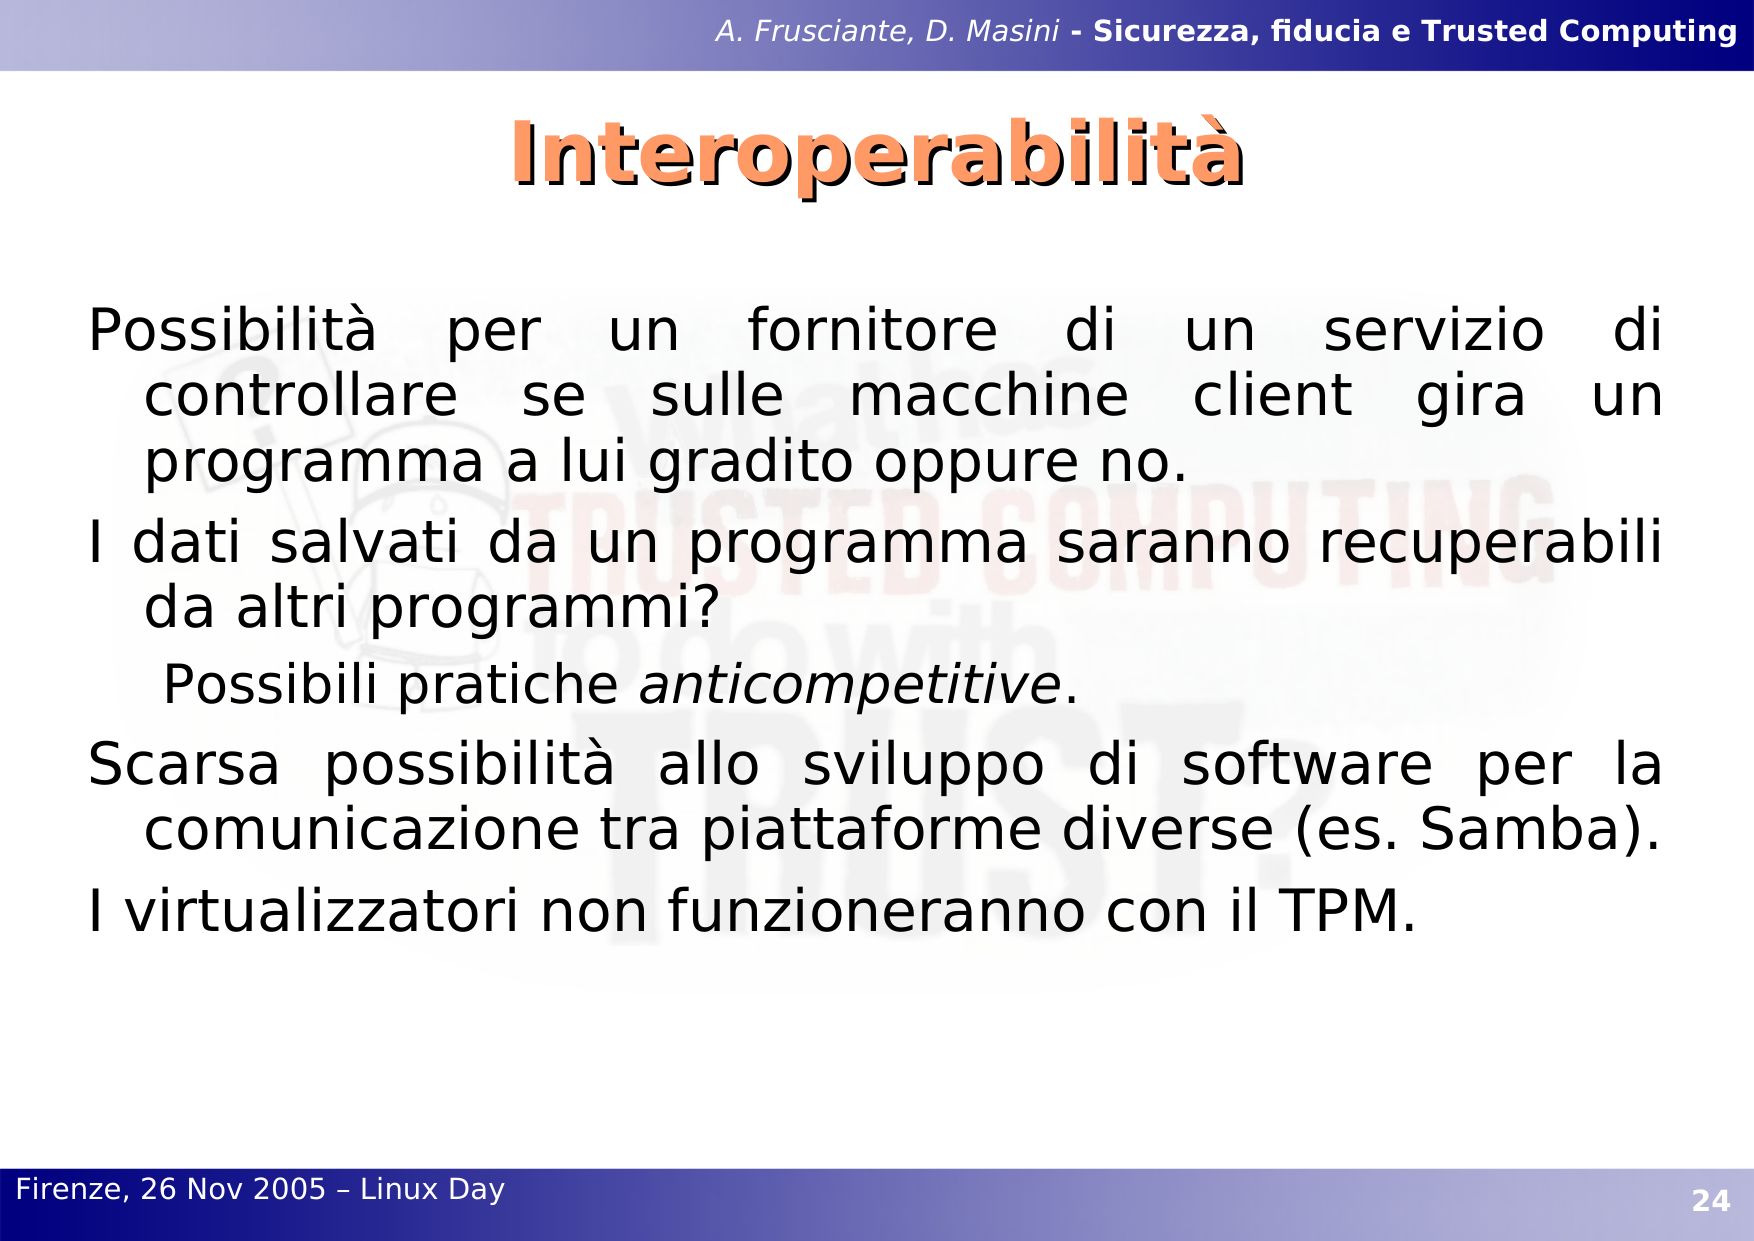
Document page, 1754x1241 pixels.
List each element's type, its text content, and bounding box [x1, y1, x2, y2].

text_box Firenze, 26 Nov 2005 – Linux Day [0, 1175, 763, 1234]
picture [0, 0, 1754, 1241]
text_box <numero> [1641, 1185, 1732, 1223]
title Interoperabilità [87, 49, 1667, 257]
text_box A. Frusciante, D. Masini - Sicurezza, fiducia e Trusted Computing [602, 7, 1754, 63]
list Possibilità per un fornitore di un servizio di controllare se sulle macchine client gira un programma a lui gradito oppure no. I dati salvati da un programma saranno recuperabili da altri programmi? Possibili pratiche anticompetitive. Scarsa possibilità allo sviluppo di software per la comunicazione tra piattaforme diverse (es. Samba). I virtualizzatori non funzioneranno con il TPM. [87, 298, 1667, 1142]
